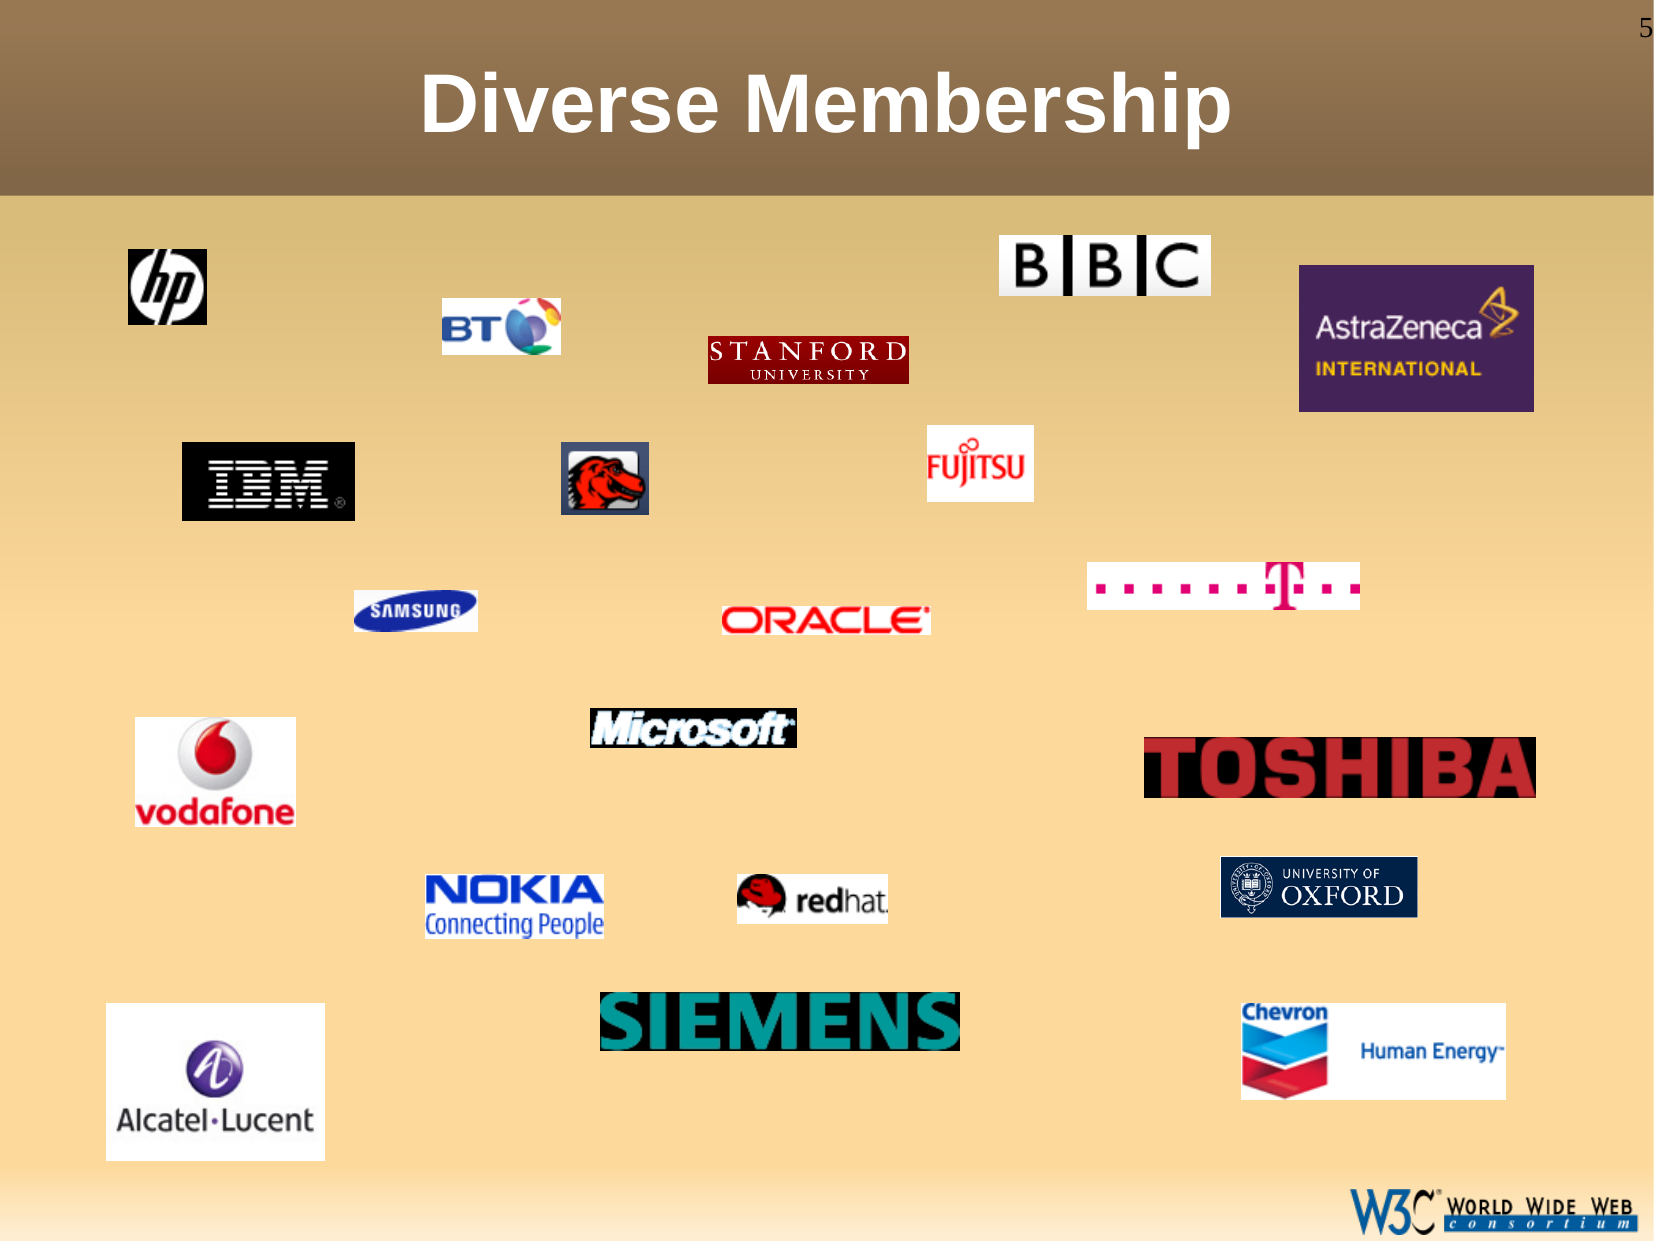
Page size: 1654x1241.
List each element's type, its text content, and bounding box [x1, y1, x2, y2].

title Diverse Membership [0, 0, 1654, 208]
picture [0, 208, 1654, 1241]
